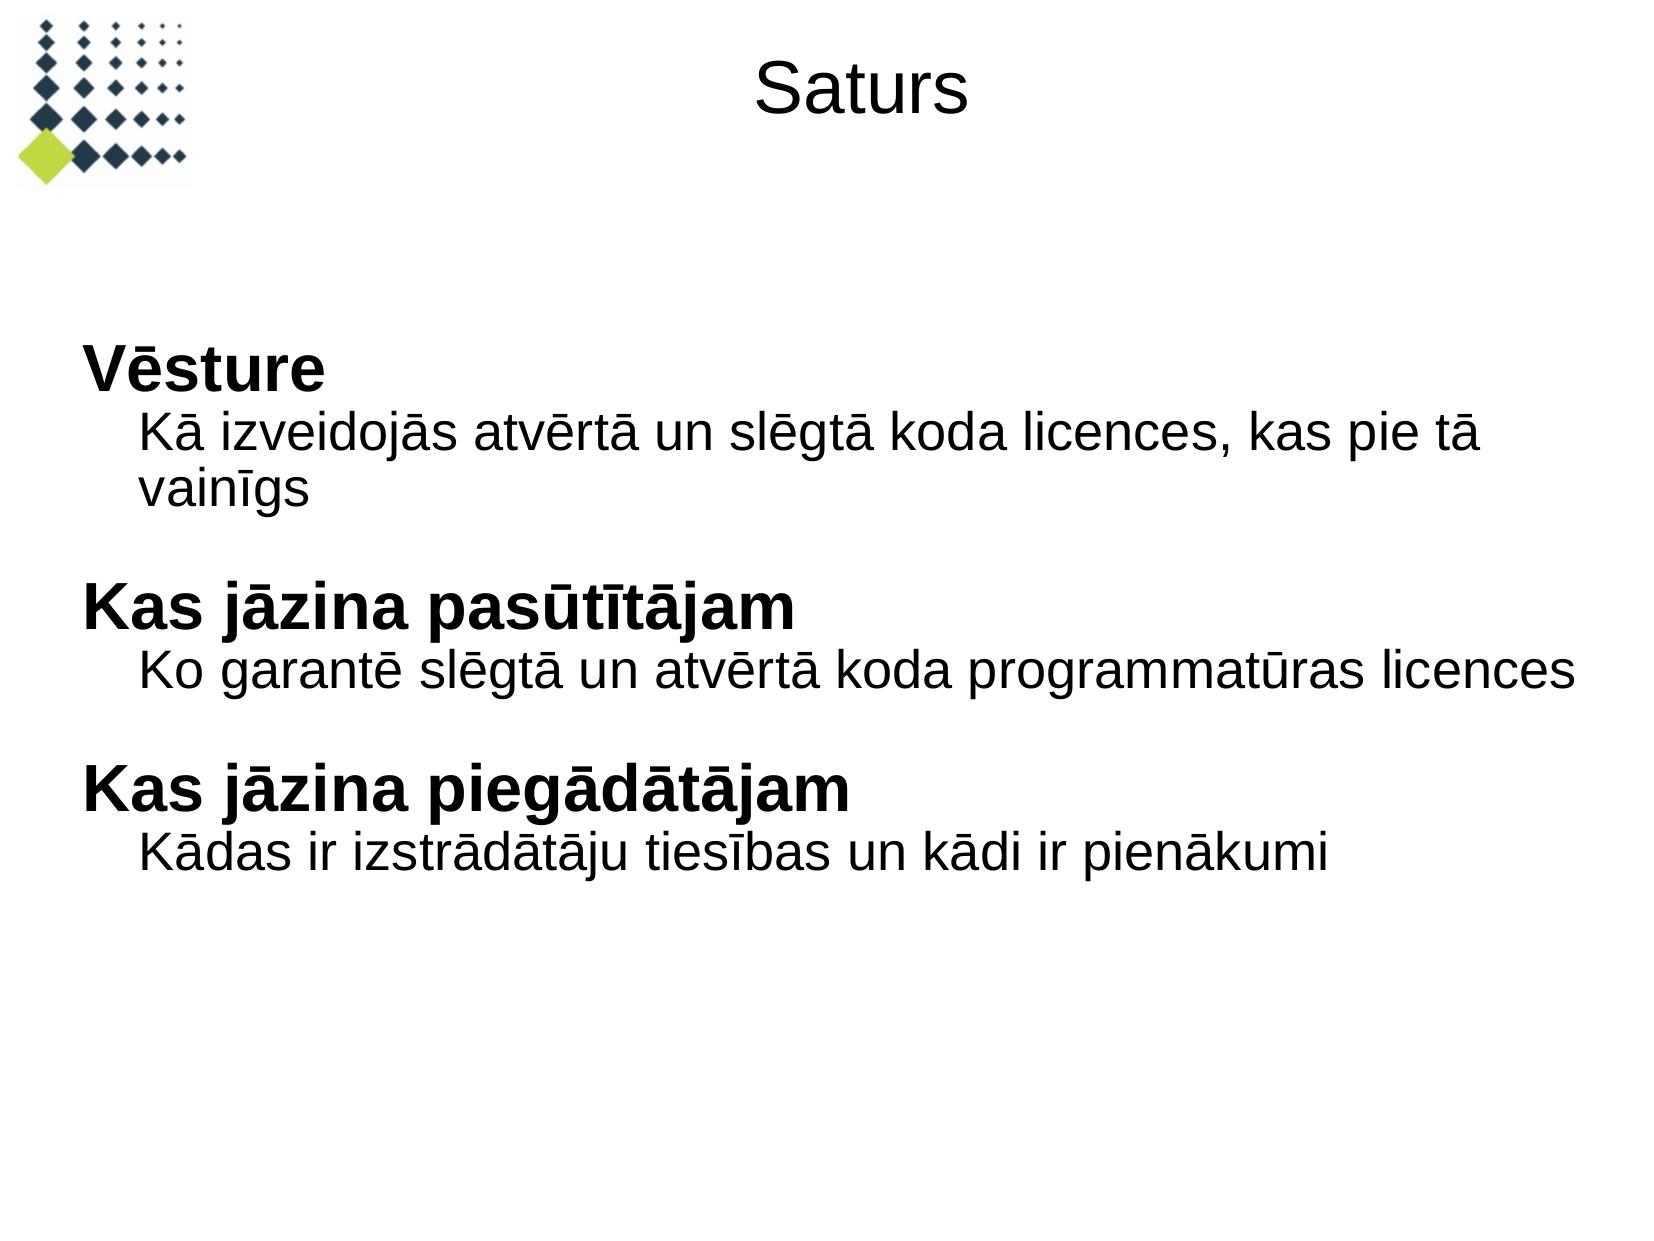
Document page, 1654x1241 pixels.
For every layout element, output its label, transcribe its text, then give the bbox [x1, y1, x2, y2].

picture [12, 12, 196, 189]
subtitle Vēsture Kā izveidojās atvērtā un slēgtā koda licences, kas pie tā vainīgs Kas jāzina pasūtītājam Ko garantē slēgtā un atvērtā koda programmatūras licences Kas jāzina piegādātājam Kādas ir izstrādātāju tiesības un kādi ir pienākumi [82, 243, 1619, 1100]
title Saturs [153, 41, 1571, 140]
